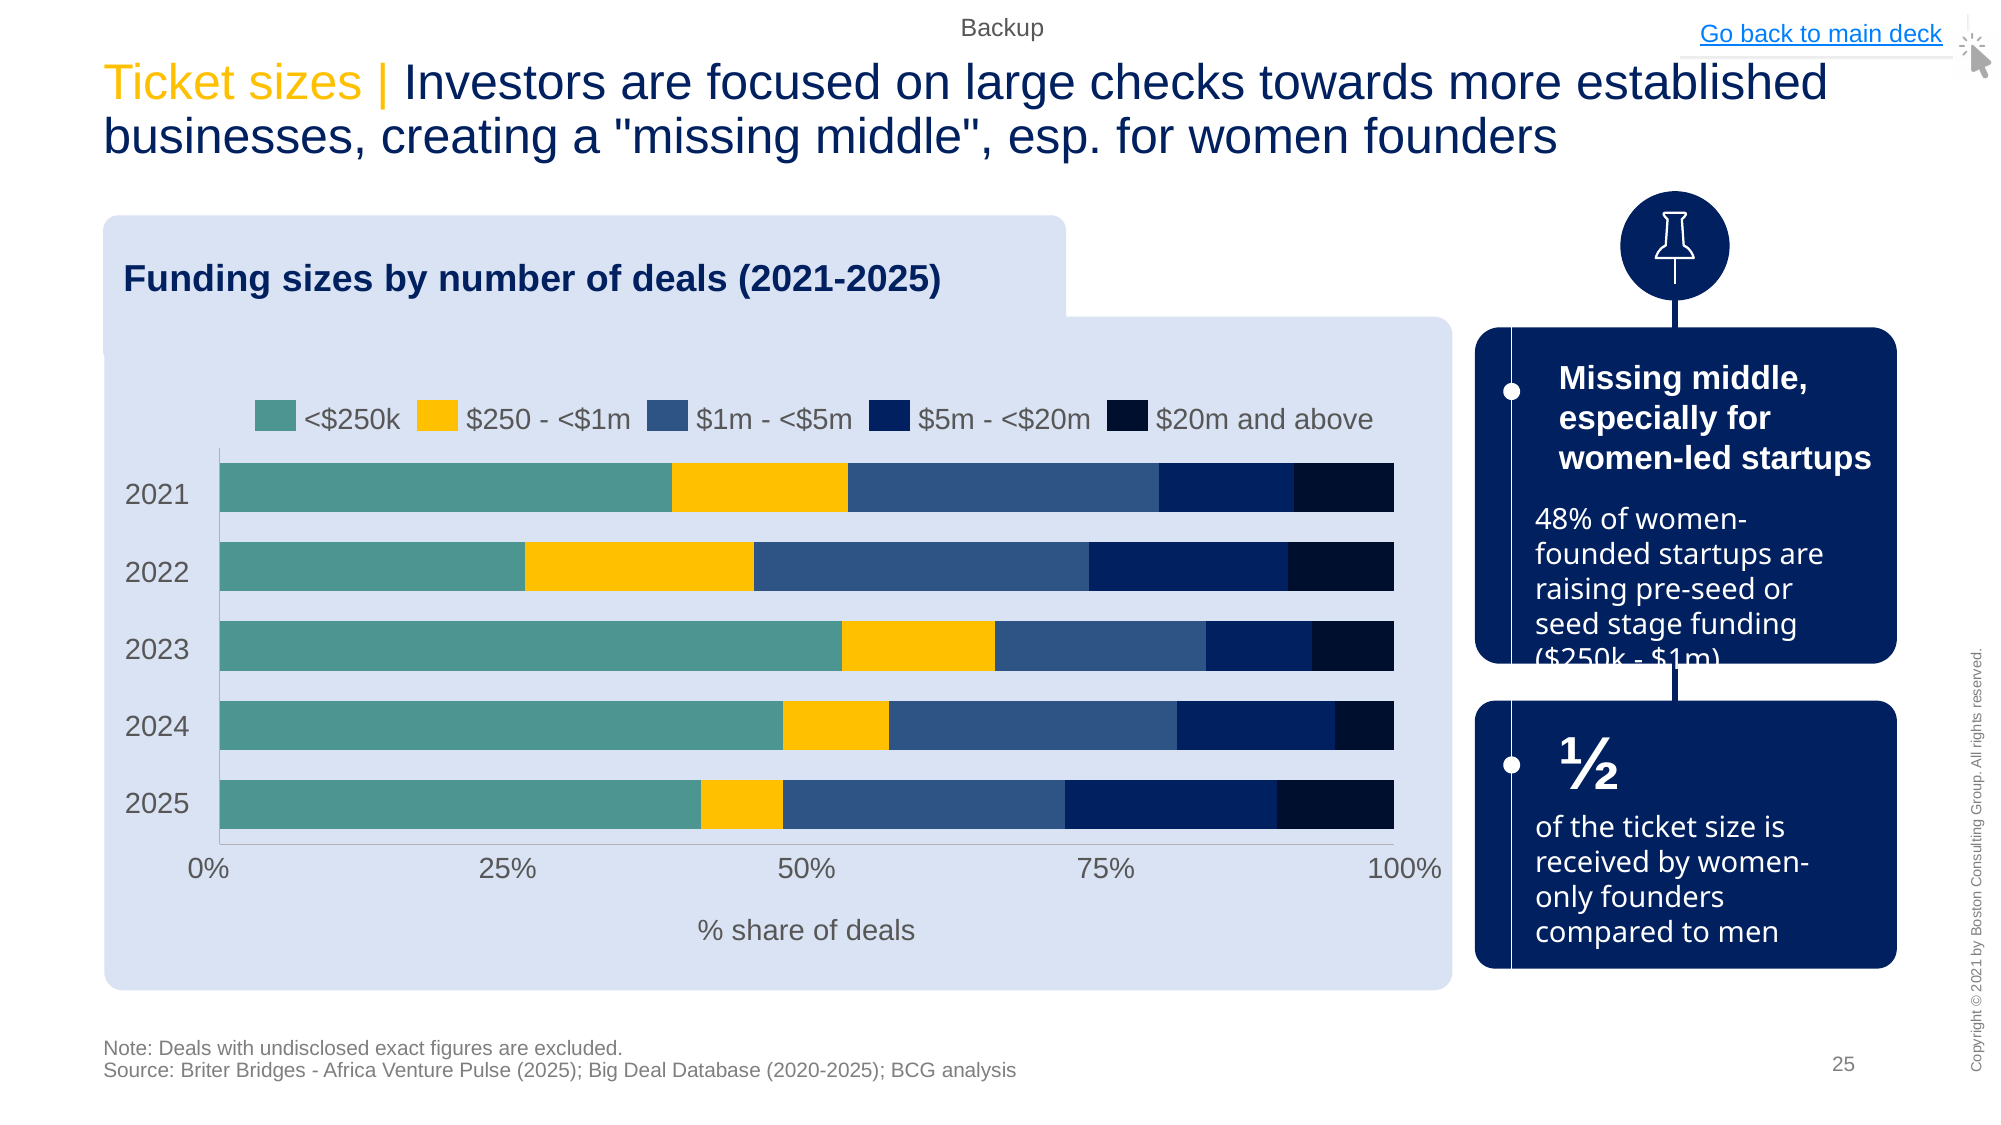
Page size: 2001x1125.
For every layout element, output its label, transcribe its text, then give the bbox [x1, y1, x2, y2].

picture [1953, 31, 2000, 79]
text_box of the ticket size is received by women-only founders compared to men [1520, 801, 1873, 958]
text_box [1699, 655, 1706, 664]
picture [1633, 207, 1717, 288]
text_box [1659, 650, 1675, 664]
text_box 100% [1368, 846, 1442, 885]
text_box [1678, 327, 1897, 664]
text_box [1620, 210, 1633, 281]
text_box 2025 [125, 781, 189, 820]
text_box % share of deals [698, 918, 915, 947]
text_box Missing middle, especially for women-led startups [1512, 356, 1873, 496]
picture [857, 0, 1144, 58]
text_box [103, 215, 1453, 991]
text_box [1474, 700, 1511, 969]
text_box Go back to main deck [1676, 10, 1967, 56]
text_box [1636, 191, 1714, 207]
text_box 48% of women-founded startups are raising pre-seed or seed stage funding ($250k - $1m) [1520, 493, 1873, 650]
text_box [1512, 496, 1539, 664]
text_box [1689, 655, 1696, 664]
text_box 2023 [125, 627, 189, 665]
text_box [1568, 650, 1589, 664]
text_box [1606, 650, 1612, 664]
text_box $1m - <$5m [696, 397, 852, 435]
text_box $5m - <$20m [918, 397, 1090, 435]
text_box [1552, 650, 1572, 664]
text_box [1615, 650, 1657, 664]
text_box [1597, 650, 1606, 664]
text_box 0% [188, 846, 230, 885]
text_box ½ [1512, 714, 1873, 802]
title Ticket sizes | Investors are focused on large checks towards more established businesses, creating a "missing middle", esp. for women founders [103, 55, 1897, 165]
text_box [1512, 700, 1897, 969]
text_box [1582, 650, 1596, 664]
text_box [1474, 327, 1511, 664]
text_box 0% [191, 860, 199, 876]
chart [195, 439, 1419, 853]
text_box 25% [479, 846, 537, 885]
text_box [1539, 650, 1550, 664]
text_box $20m and above [1156, 397, 1373, 435]
text_box Note: Deals with undisclosed exact figures are excluded. Source: Briter Bridges - Africa Venture Pulse (2025); Big Deal Database (2020-2025); BCG analysis [103, 1037, 1585, 1082]
text_box <$250k [304, 397, 400, 435]
text_box $250 - <$1m [466, 397, 630, 435]
text_box [1512, 327, 1672, 356]
text_box 75% [1077, 846, 1135, 885]
text_box 2024 [125, 704, 189, 742]
text_box [1677, 650, 1716, 664]
text_box 2021 [125, 472, 189, 511]
text_box 2022 [125, 549, 189, 588]
text_box [1717, 210, 1730, 281]
text_box [1640, 288, 1710, 301]
text_box 50% [778, 846, 836, 880]
text_box Funding sizes by number of deals (2021-2025) [123, 254, 1106, 297]
